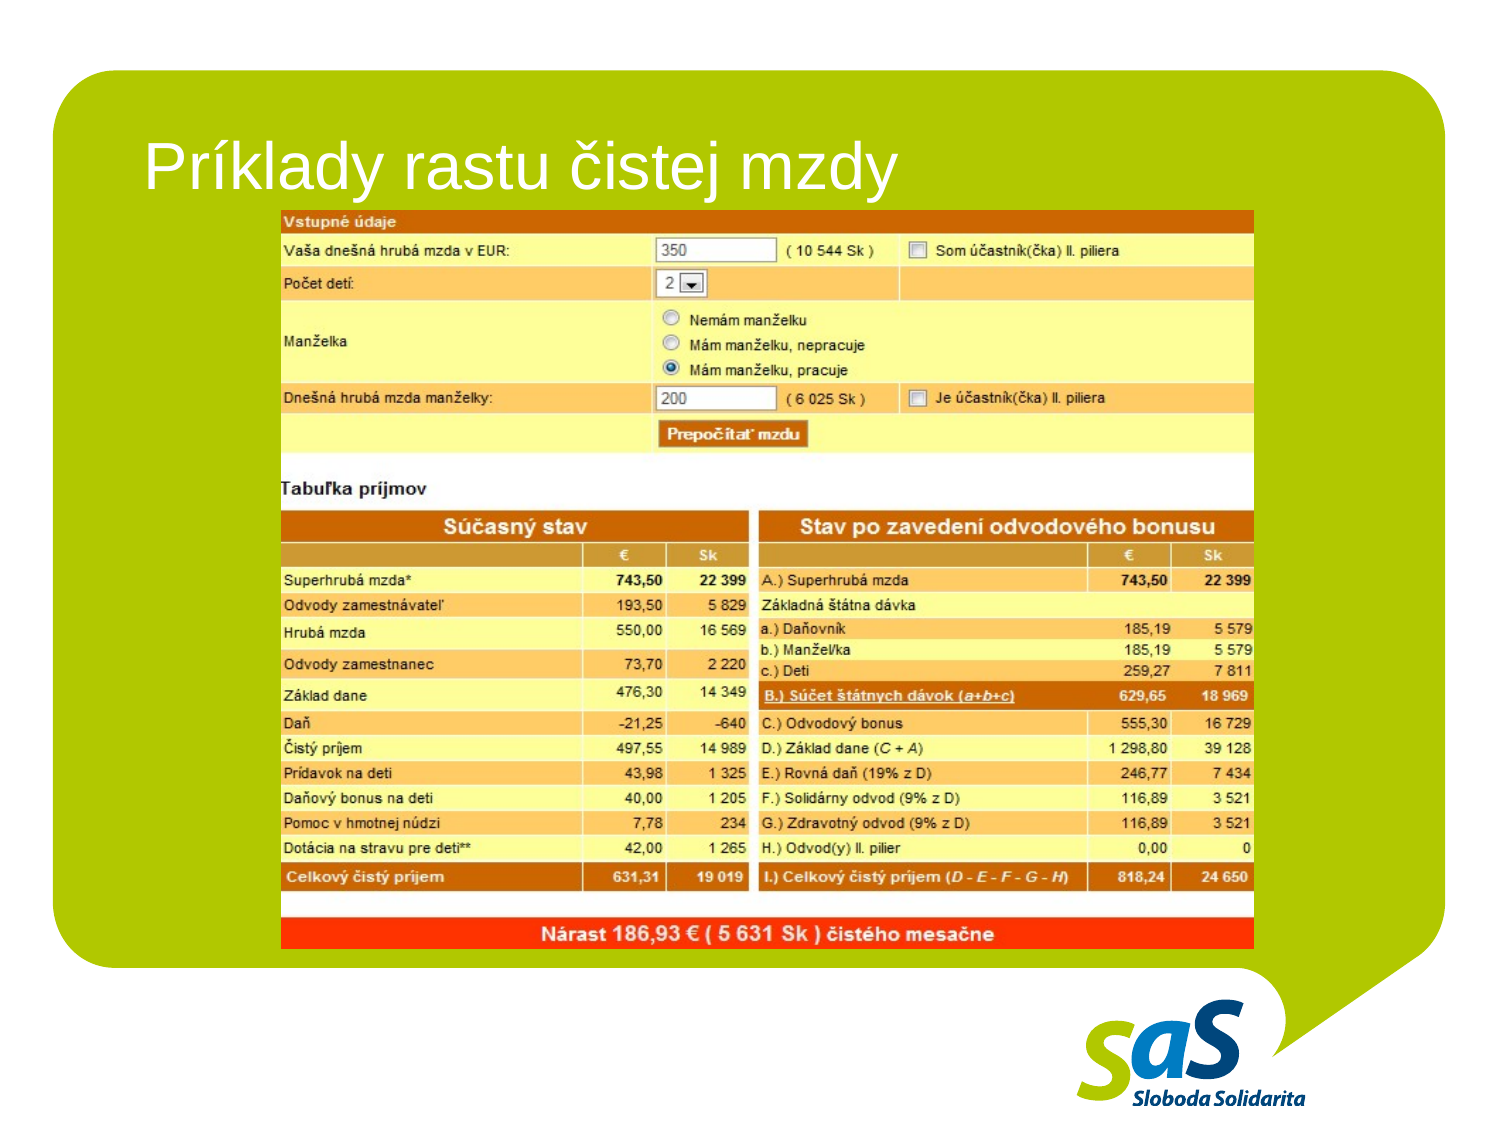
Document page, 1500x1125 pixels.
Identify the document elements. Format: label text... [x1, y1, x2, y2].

text_box [281, 210, 1254, 949]
title Príklady rastu čistej mzdy [128, 93, 1425, 247]
